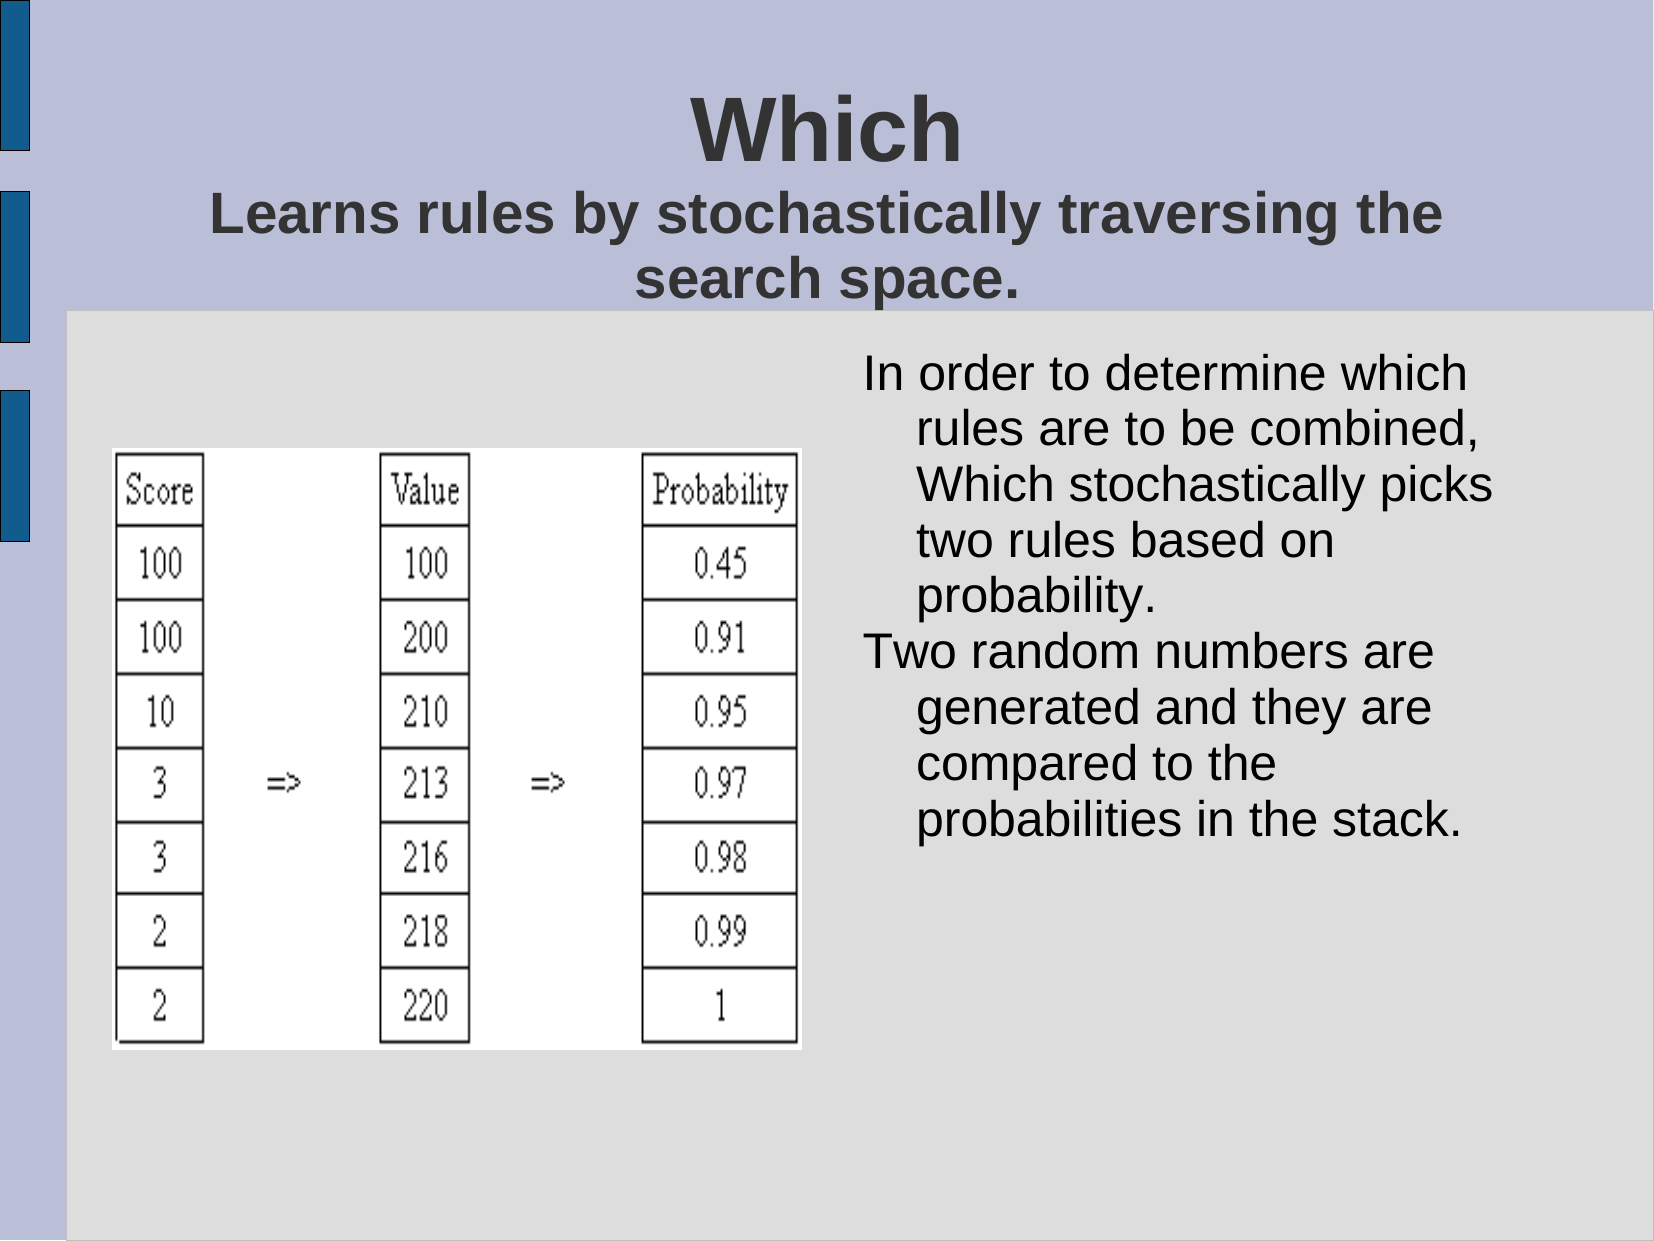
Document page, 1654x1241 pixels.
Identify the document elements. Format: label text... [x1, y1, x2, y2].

title Which Learns rules by stochastically traversing the search space. [121, 76, 1534, 313]
list In order to determine which rules are to be combined, Which stochastically picks two rules based on probability. Two random numbers are generated and they are compared to the probabilities in the stack. [845, 344, 1535, 1127]
picture [112, 448, 802, 1051]
